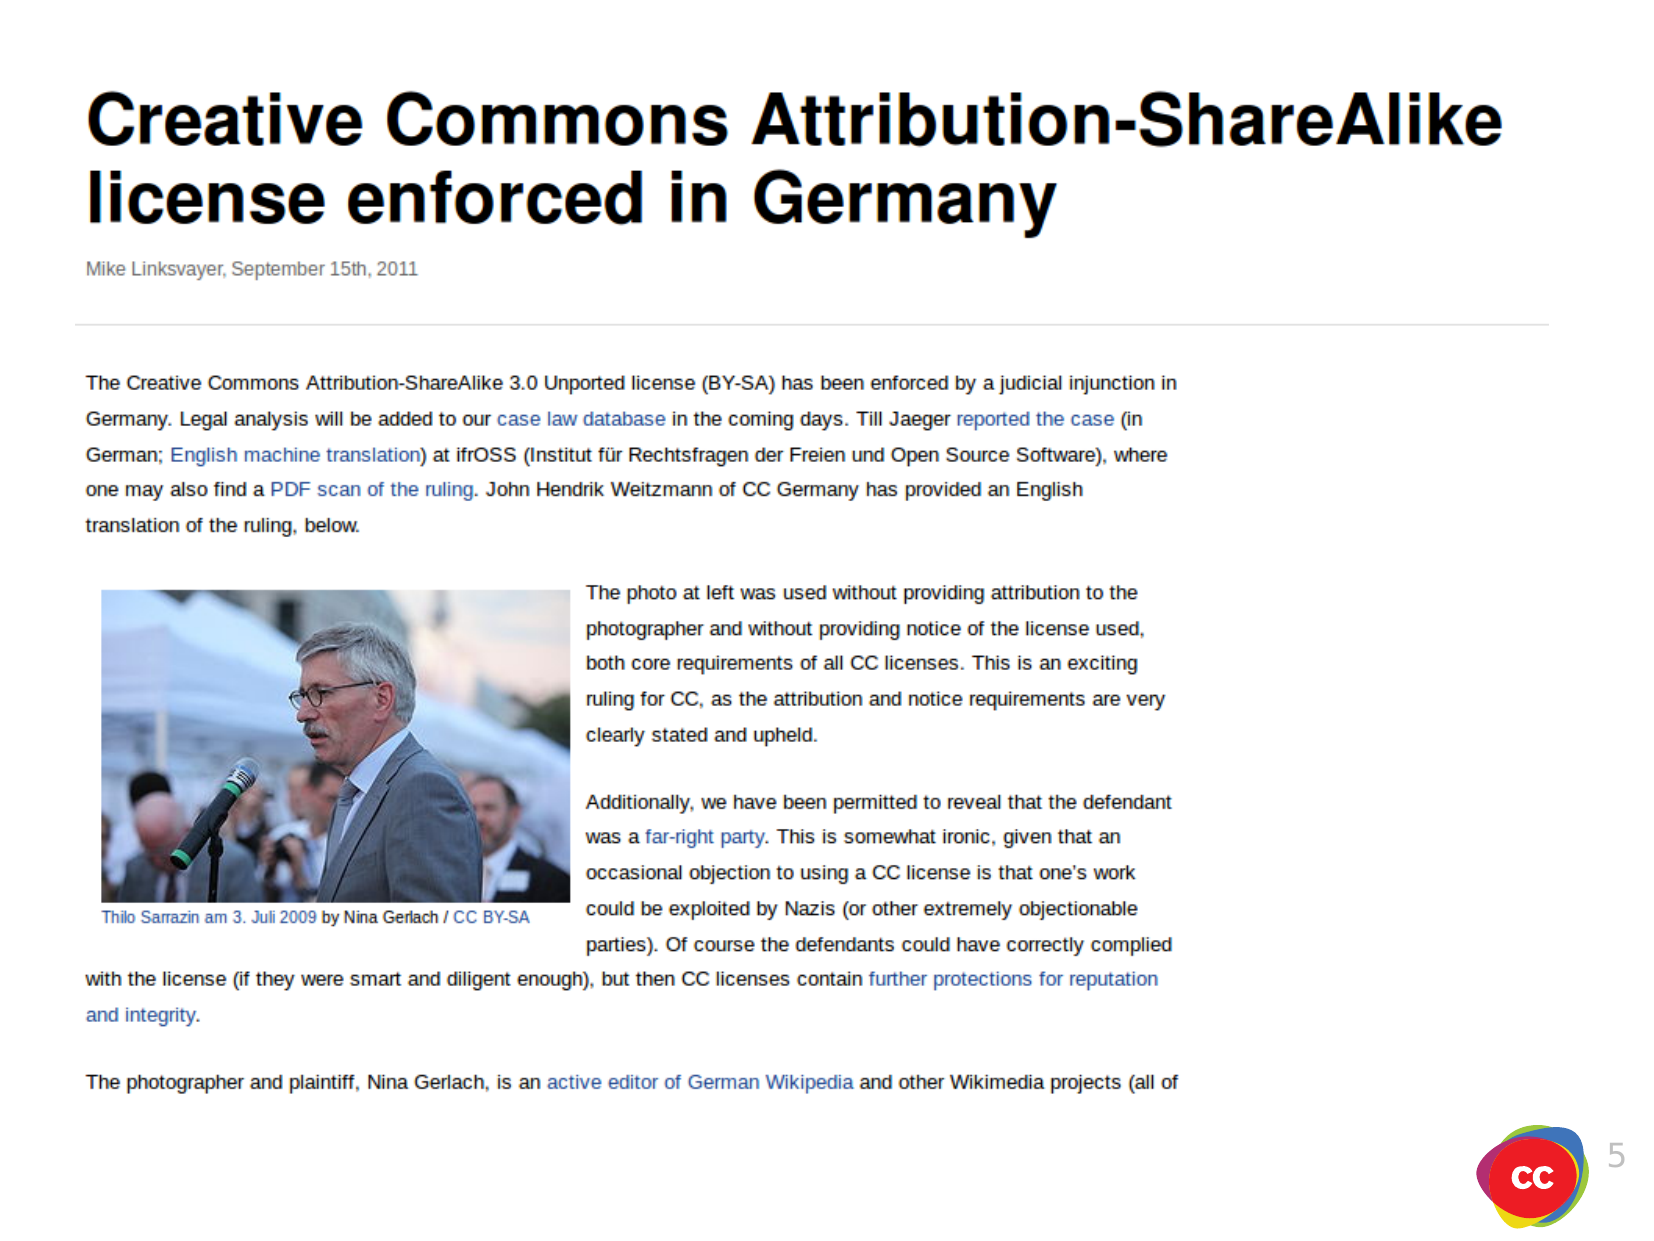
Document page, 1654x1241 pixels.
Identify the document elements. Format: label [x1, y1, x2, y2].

picture [75, 74, 1549, 1097]
